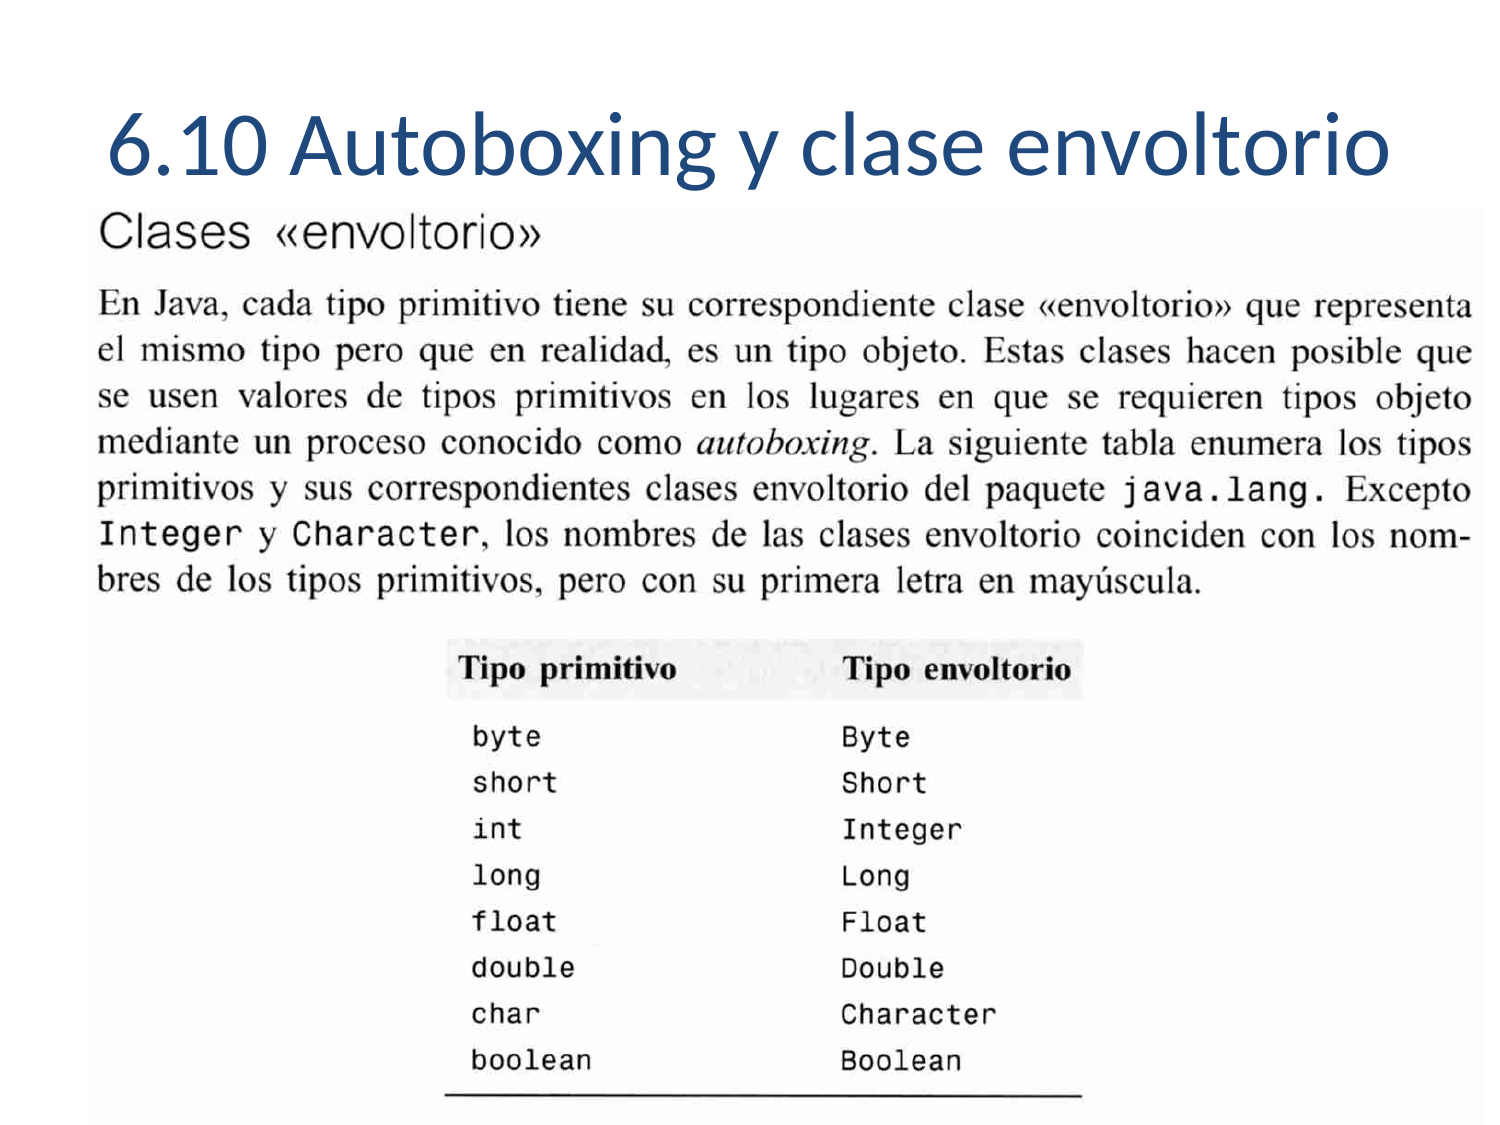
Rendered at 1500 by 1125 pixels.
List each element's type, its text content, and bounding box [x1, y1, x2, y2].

picture [87, 207, 1484, 1125]
title 6.10 Autoboxing y clase envoltorio [75, 45, 1426, 233]
